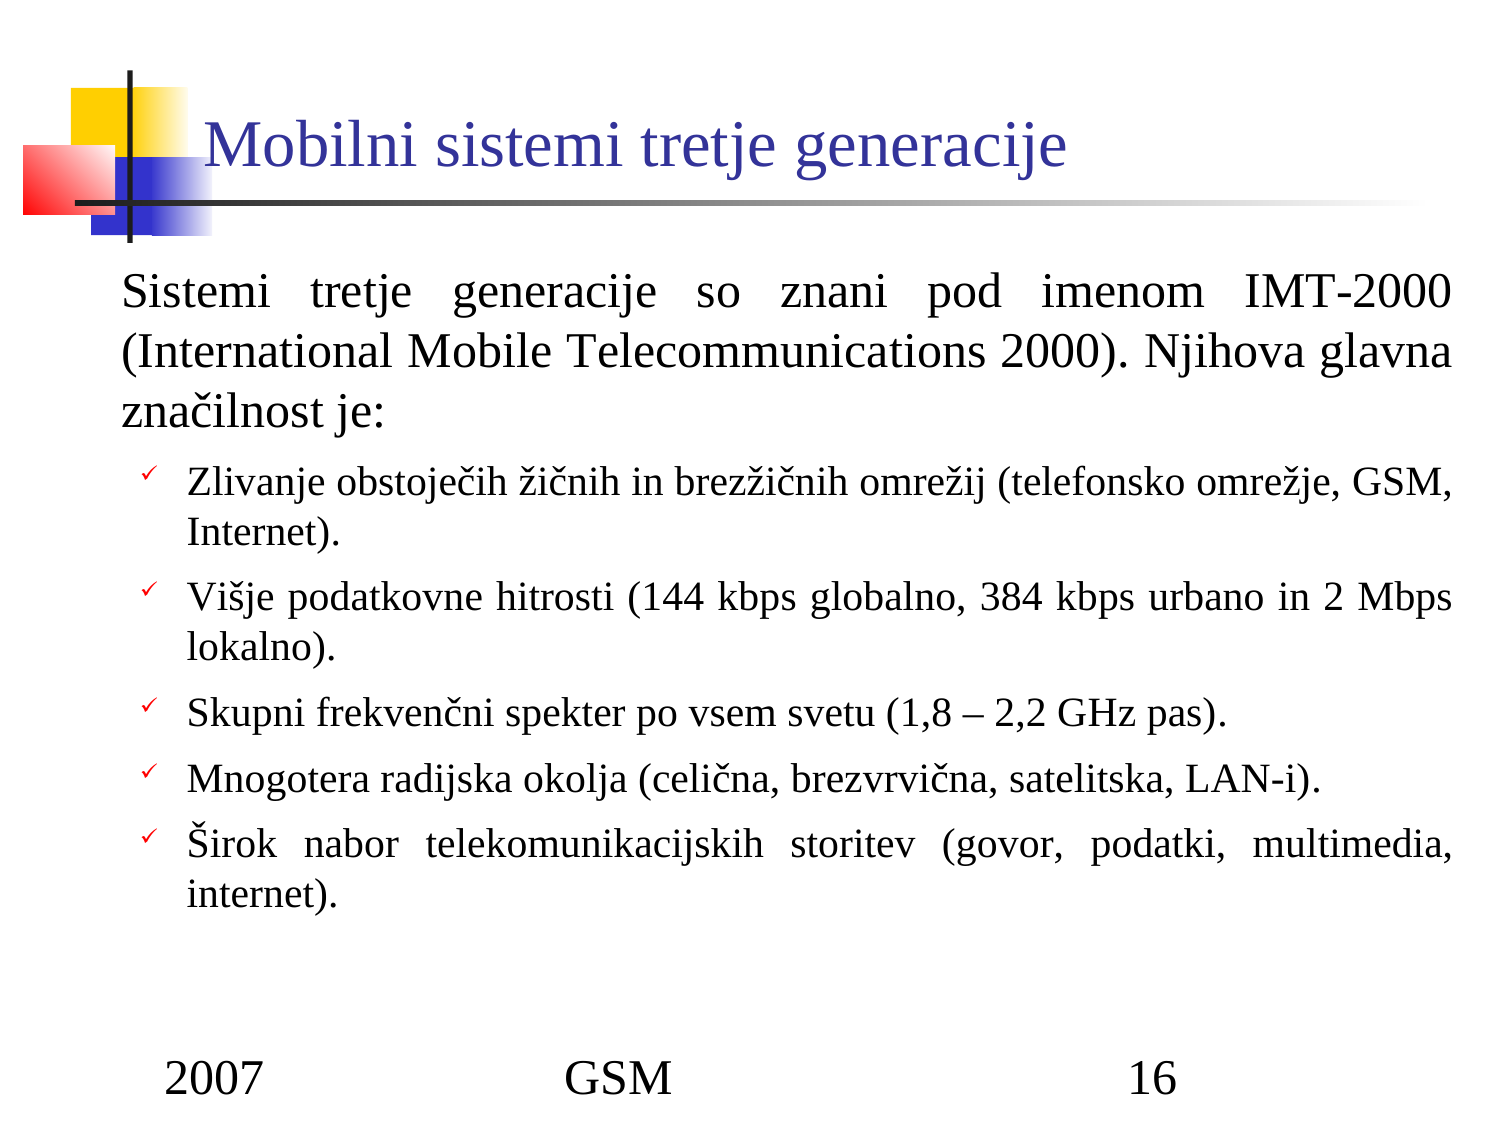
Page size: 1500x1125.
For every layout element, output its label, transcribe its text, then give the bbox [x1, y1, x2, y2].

title Mobilni sistemi tretje generacije [188, 92, 1468, 188]
list Sistemi tretje generacije so znani pod imenom IMT-2000 (International Mobile Telecommunications 2000). Njihova glavna značilnost je: Zlivanje obstoječih žičnih in brezžičnih omrežij (telefonsko omrežje, GSM, Internet). Višje podatkovne hitrosti (144 kbps globalno, 384 kbps urbano in 2 Mbps lokalno). Skupni frekvenčni spekter po vsem svetu (1,8 – 2,2 GHz pas). Mnogotera radijska okolja (celična, brezvrvična, satelitska, LAN-i). Širok nabor telekomunikacijskih storitev (govor, podatki, multimedia, internet). [50, 249, 1469, 1007]
